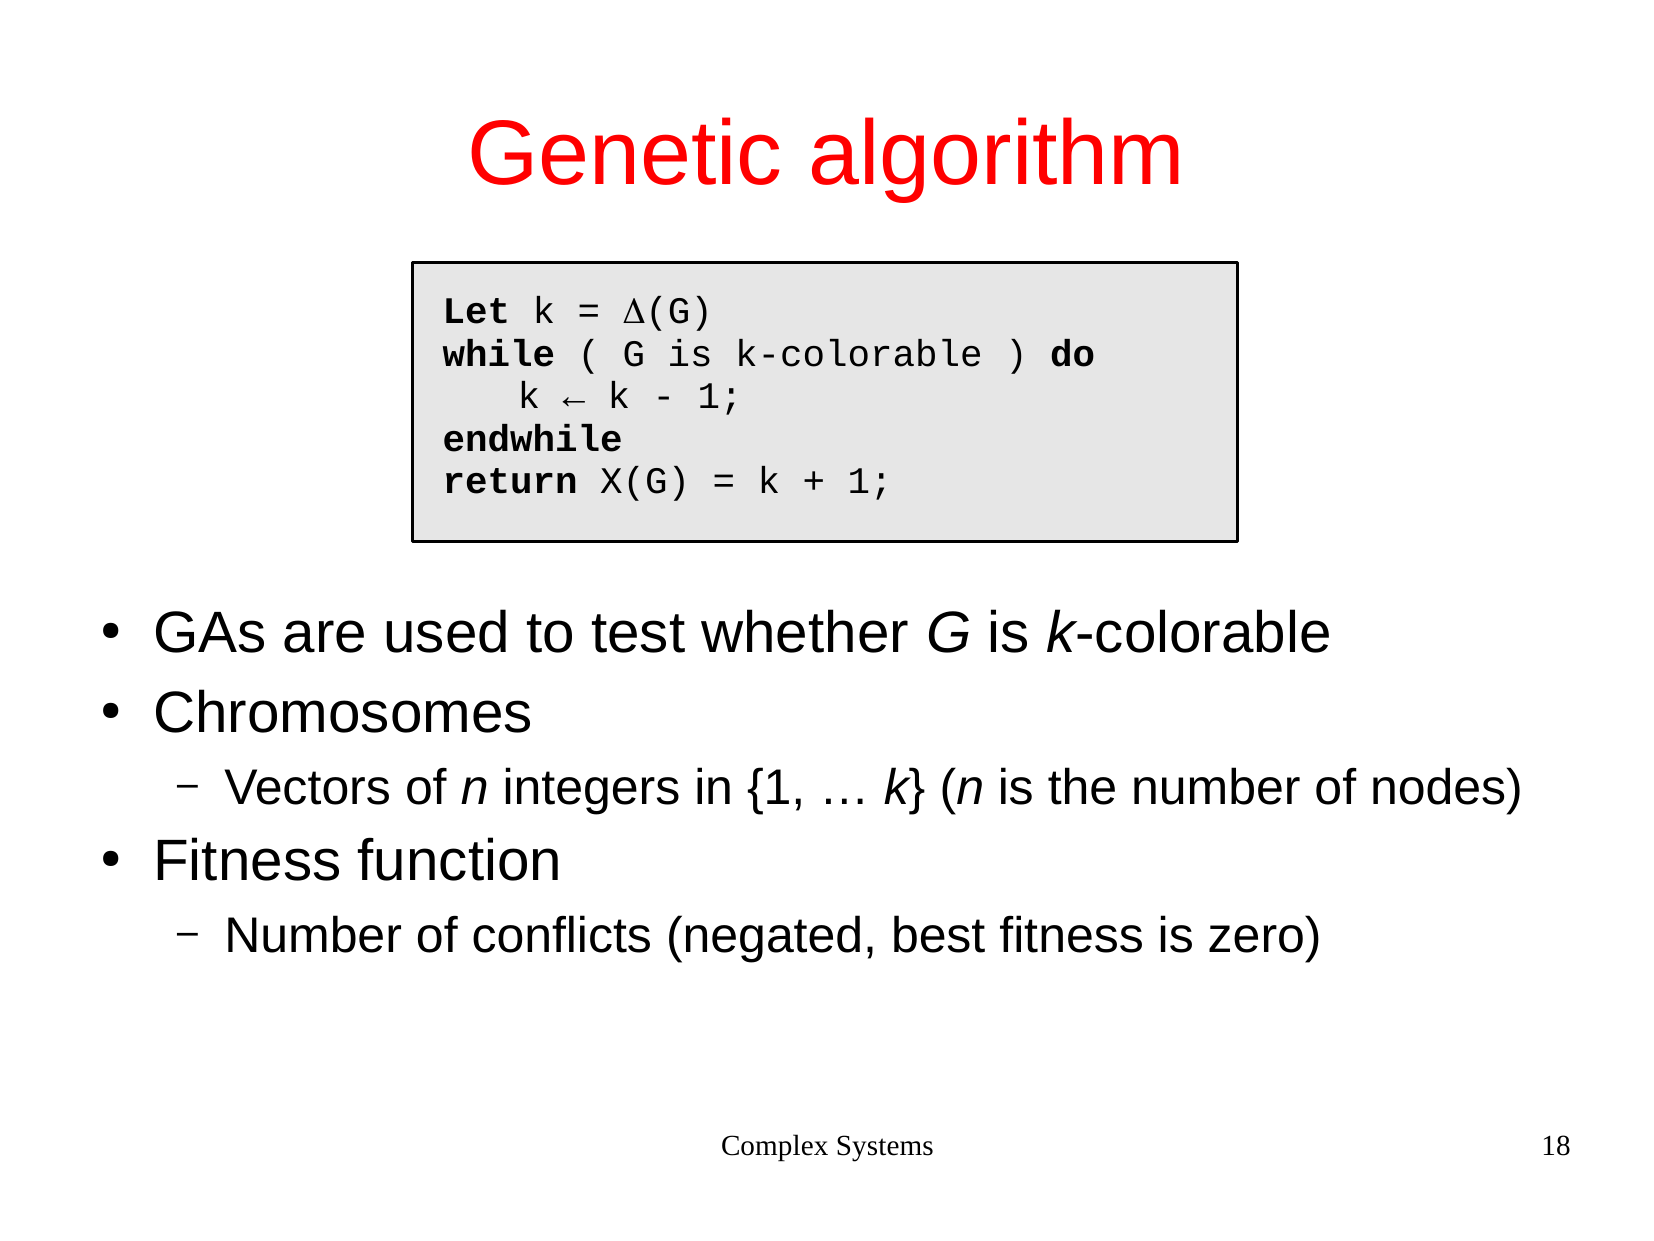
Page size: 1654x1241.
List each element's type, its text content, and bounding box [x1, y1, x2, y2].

title Genetic algorithm [82, 49, 1571, 257]
list GAs are used to test whether G is k-colorable Chromosomes Vectors of n integers in {1, … k} (n is the number of nodes) Fitness function Number of conflicts (negated, best fitness is zero) [82, 600, 1571, 1109]
text_box Let k = D(G) while ( G is k-colorable ) do k ← k - 1; endwhile return X(G) = k + 1; [412, 262, 1238, 542]
